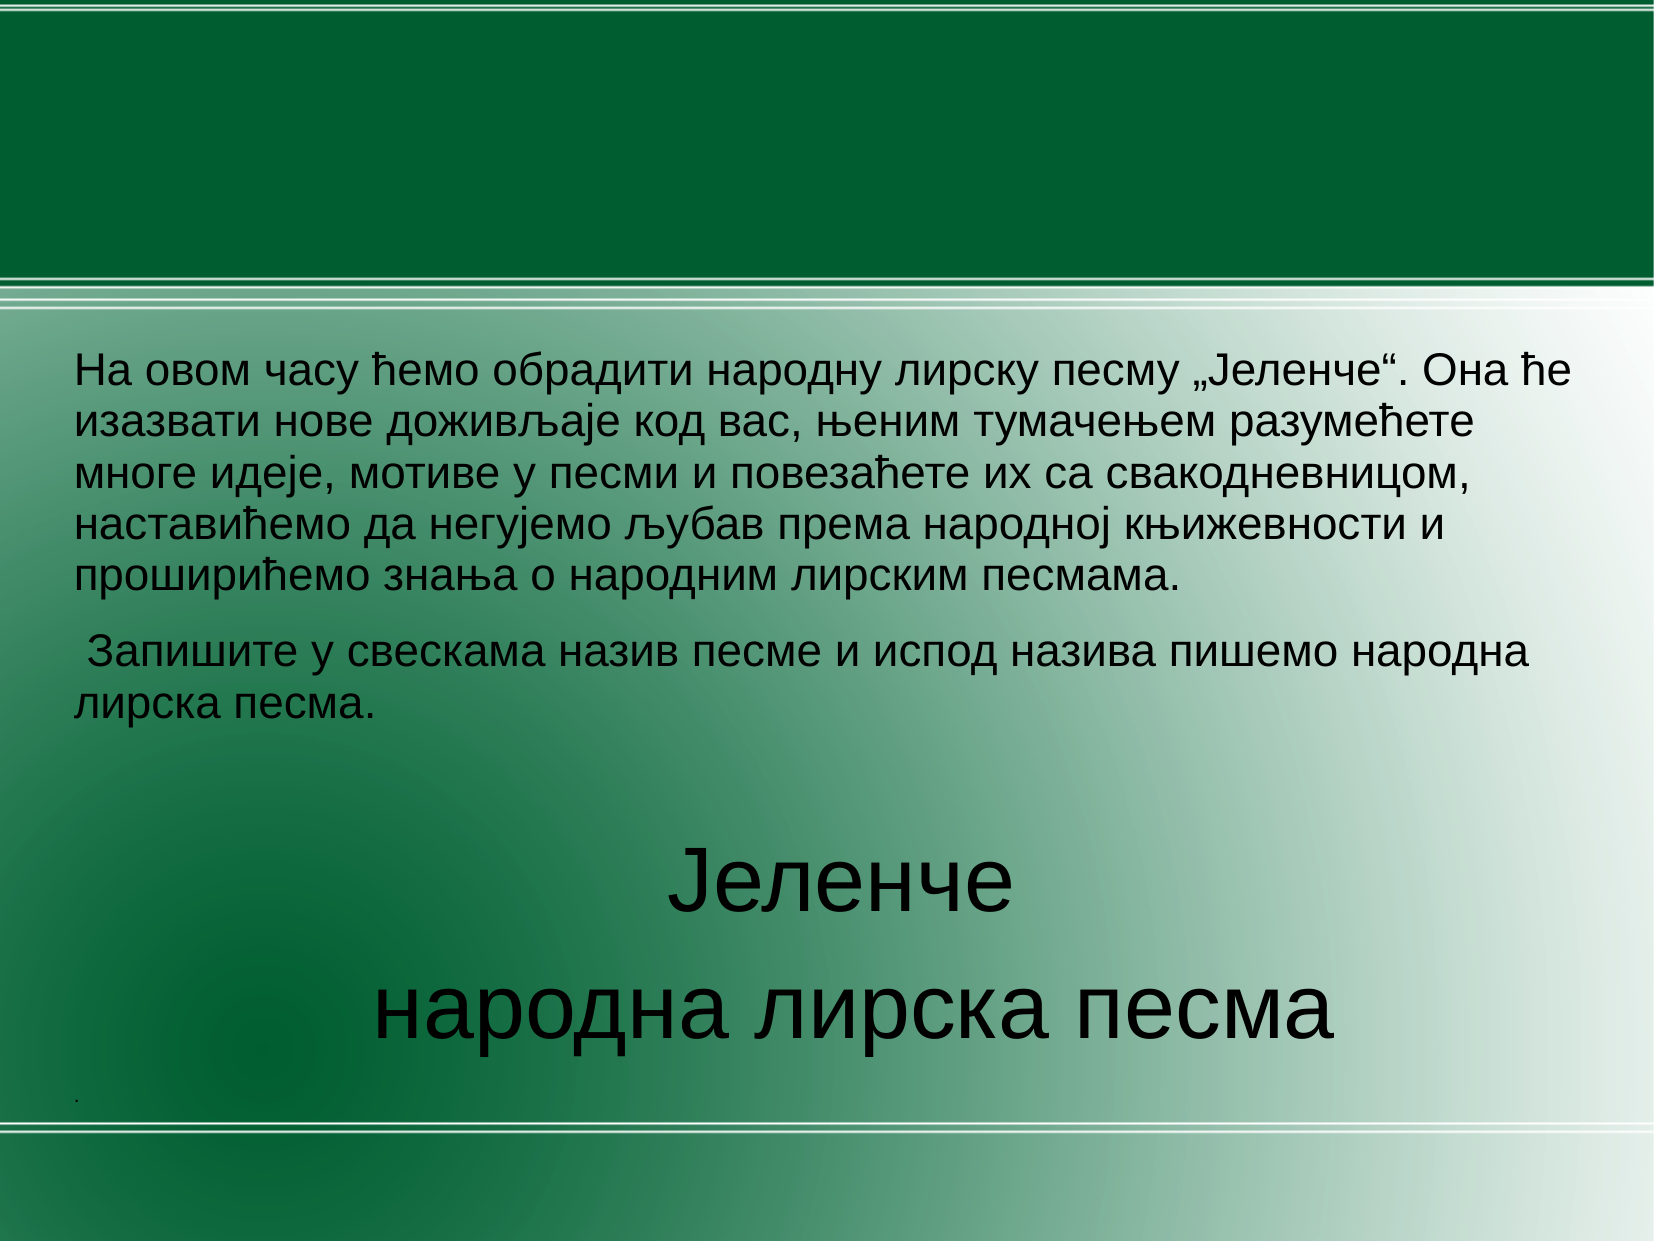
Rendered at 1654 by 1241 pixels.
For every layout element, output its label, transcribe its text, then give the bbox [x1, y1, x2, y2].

picture [0, 0, 1654, 1241]
text_box На овом часу ћемо обрадити народну лирску песму „Јеленче“. Она ће изазвати нове доживљаје код вас, њеним тумачењем разумећете многе идеје, мотиве у песми и повезаћете их са свакодневницом, наставићемо да негујемо љубав према народној књижевности и проширићемо знања о народним лирским песмама. Запишите у свескама назив песме и испод назива пишемо народна лирска песма. Јеленче народна лирска песма . [59, 336, 1625, 1211]
